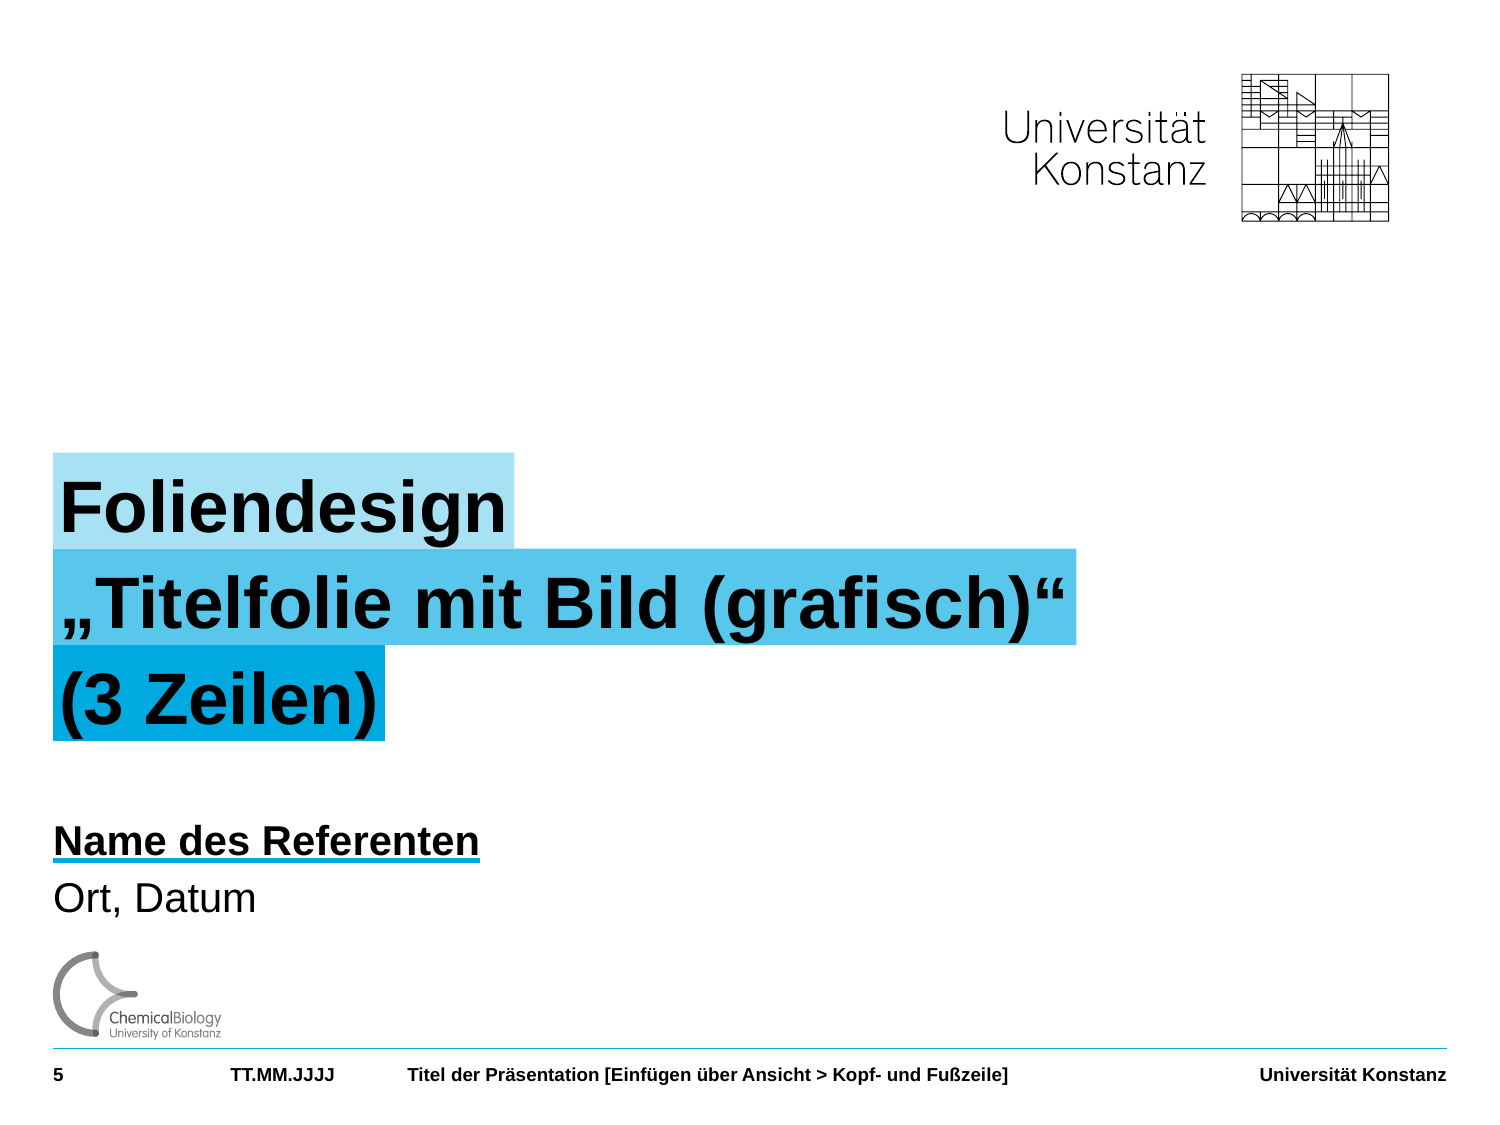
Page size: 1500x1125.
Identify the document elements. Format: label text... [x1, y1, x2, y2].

text_box „Titelfolie mit Bild (grafisch)“ [53, 548, 1077, 645]
text_box Foliendesign [53, 452, 515, 549]
list Ort, Datum [53, 819, 1092, 922]
title Name des Referenten [53, 797, 1093, 865]
text_box (3 Zeilen) [53, 645, 385, 741]
